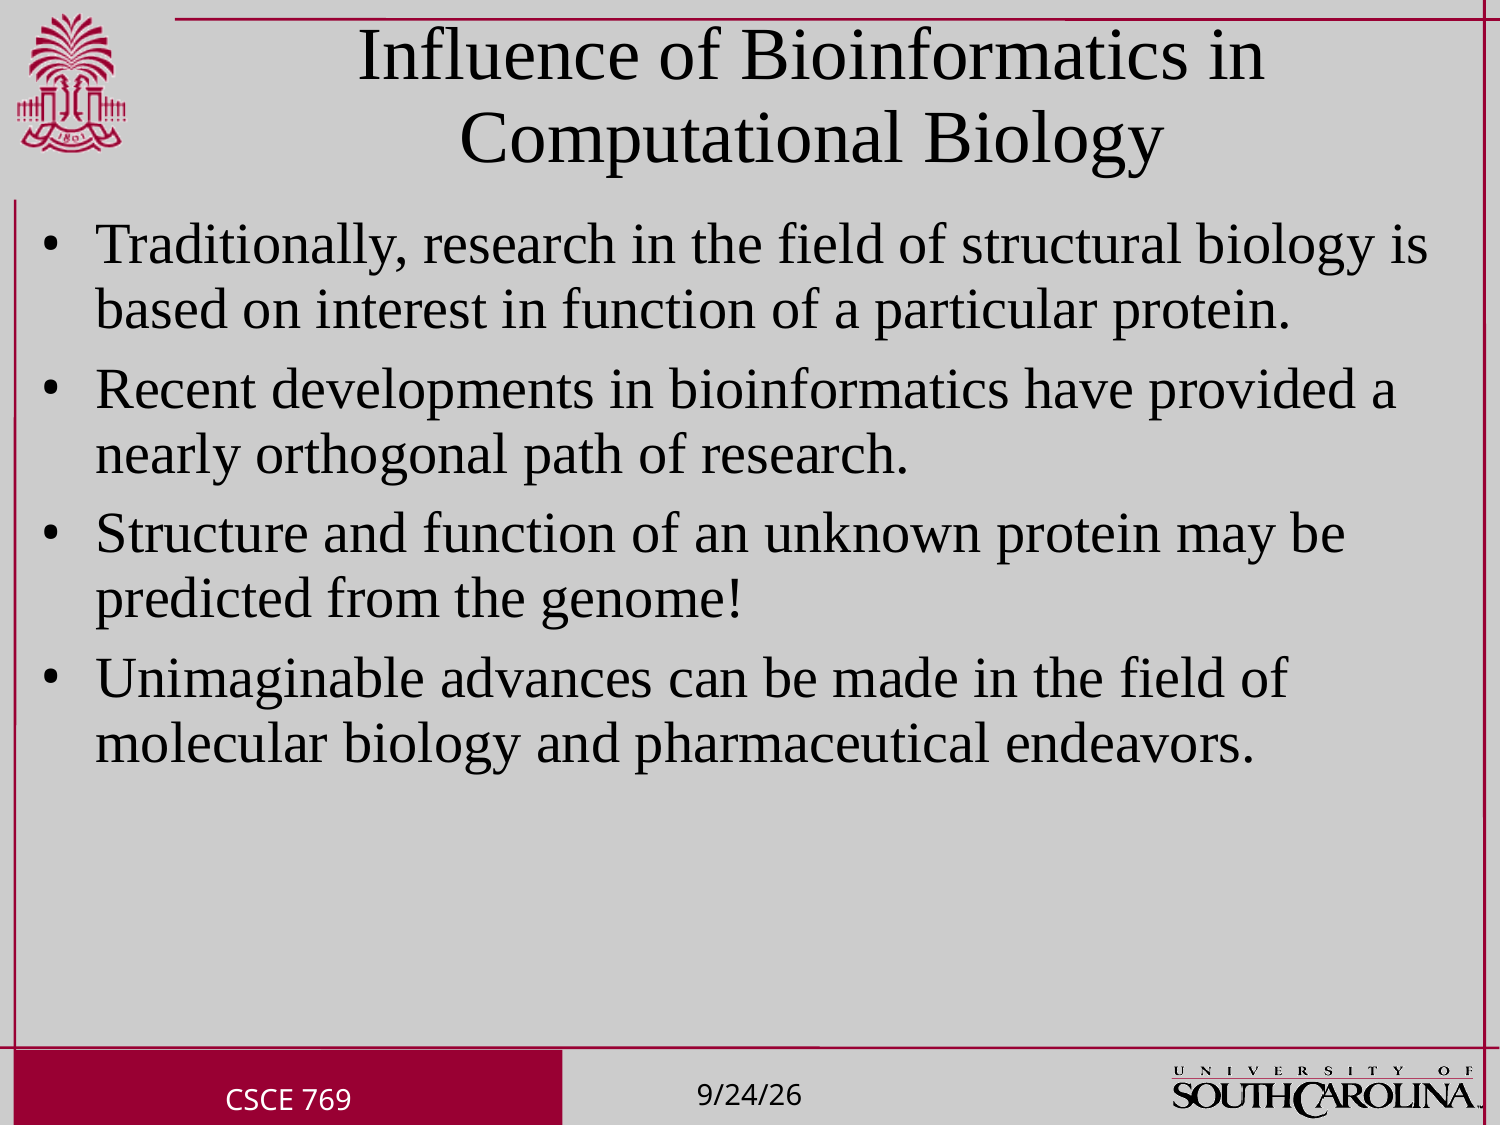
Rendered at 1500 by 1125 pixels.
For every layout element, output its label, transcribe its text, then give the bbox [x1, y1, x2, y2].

picture [1162, 1050, 1483, 1125]
title Influence of Bioinformatics in Computational Biology [174, 0, 1450, 188]
list Traditionally, research in the field of structural biology is based on interest in function of a particular protein. Recent developments in bioinformatics have provided a nearly orthogonal path of research. Structure and function of an unknown protein may be predicted from the genome! Unimaginable advances can be made in the field of molecular biology and pharmaceutical endeavors. [24, 200, 1476, 1028]
picture [12, 12, 131, 155]
